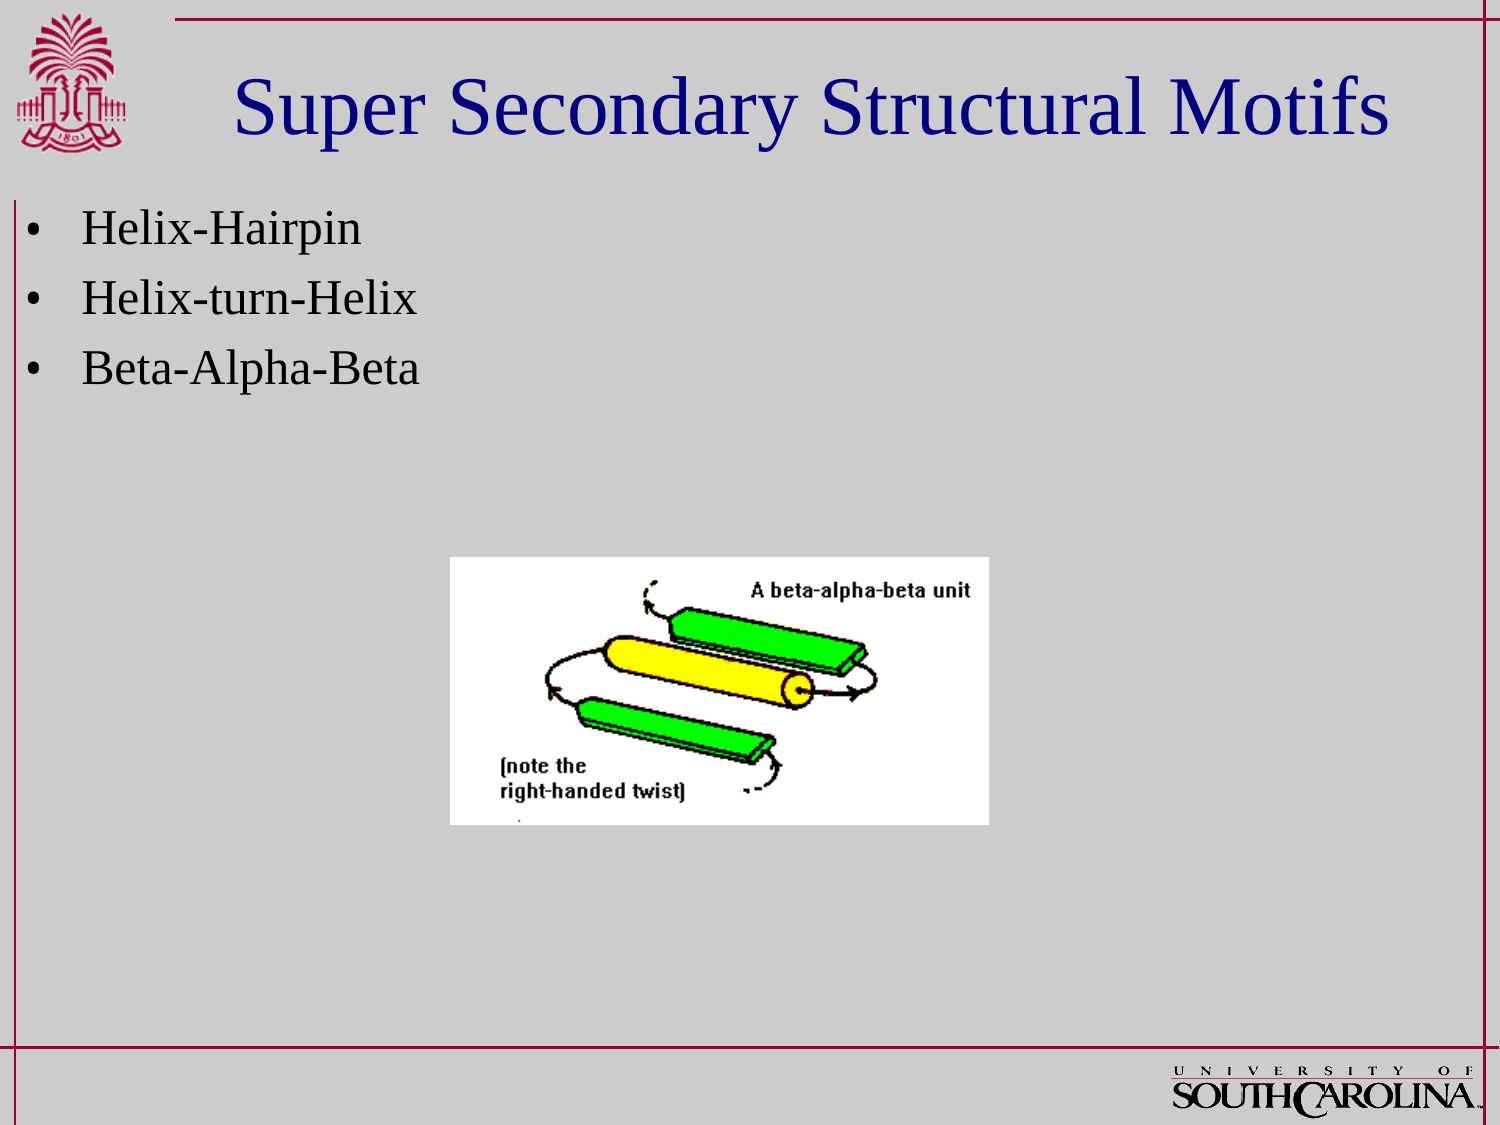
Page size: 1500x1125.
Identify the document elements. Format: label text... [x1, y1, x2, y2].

picture [12, 12, 131, 155]
list Helix-Hairpin Helix-turn-Helix Beta-Alpha-Beta [24, 200, 1476, 1013]
picture [1162, 1049, 1483, 1125]
title Super Secondary Structural Motifs [174, 24, 1450, 188]
picture [450, 557, 989, 826]
